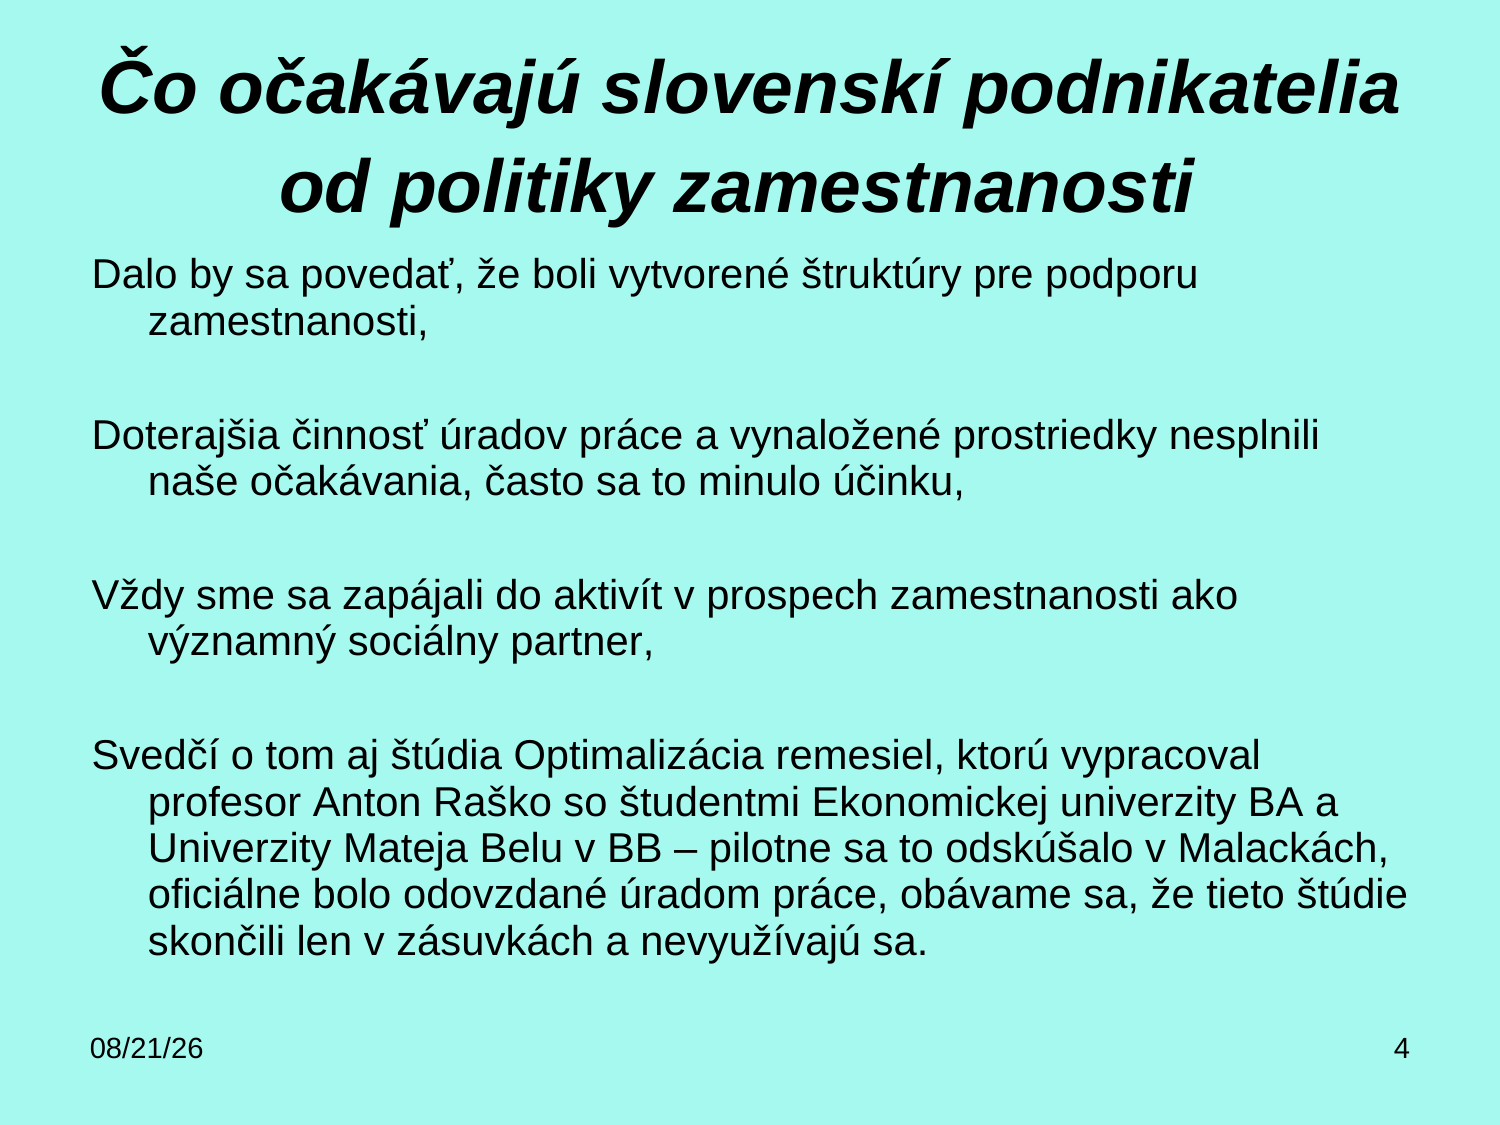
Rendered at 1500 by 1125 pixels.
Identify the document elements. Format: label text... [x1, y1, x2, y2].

list Dalo by sa povedať, že boli vytvorené štruktúry pre podporu zamestnanosti, Doterajšia činnosť úradov práce a vynaložené prostriedky nesplnili naše očakávania, často sa to minulo účinku, Vždy sme sa zapájali do aktivít v prospech zamestnanosti ako významný sociálny partner, Svedčí o tom aj štúdia Optimalizácia remesiel, ktorú vypracoval profesor Anton Raško so študentmi Ekonomickej univerzity BA a Univerzity Mateja Belu v BB – pilotne sa to odskúšalo v Malackách, oficiálne bolo odovzdané úradom práce, obávame sa, že tieto štúdie skončili len v zásuvkách a nevyužívajú sa. [76, 243, 1427, 1022]
title Čo očakávajú slovenskí podnikatelia od politiky zamestnanosti [75, 31, 1426, 247]
